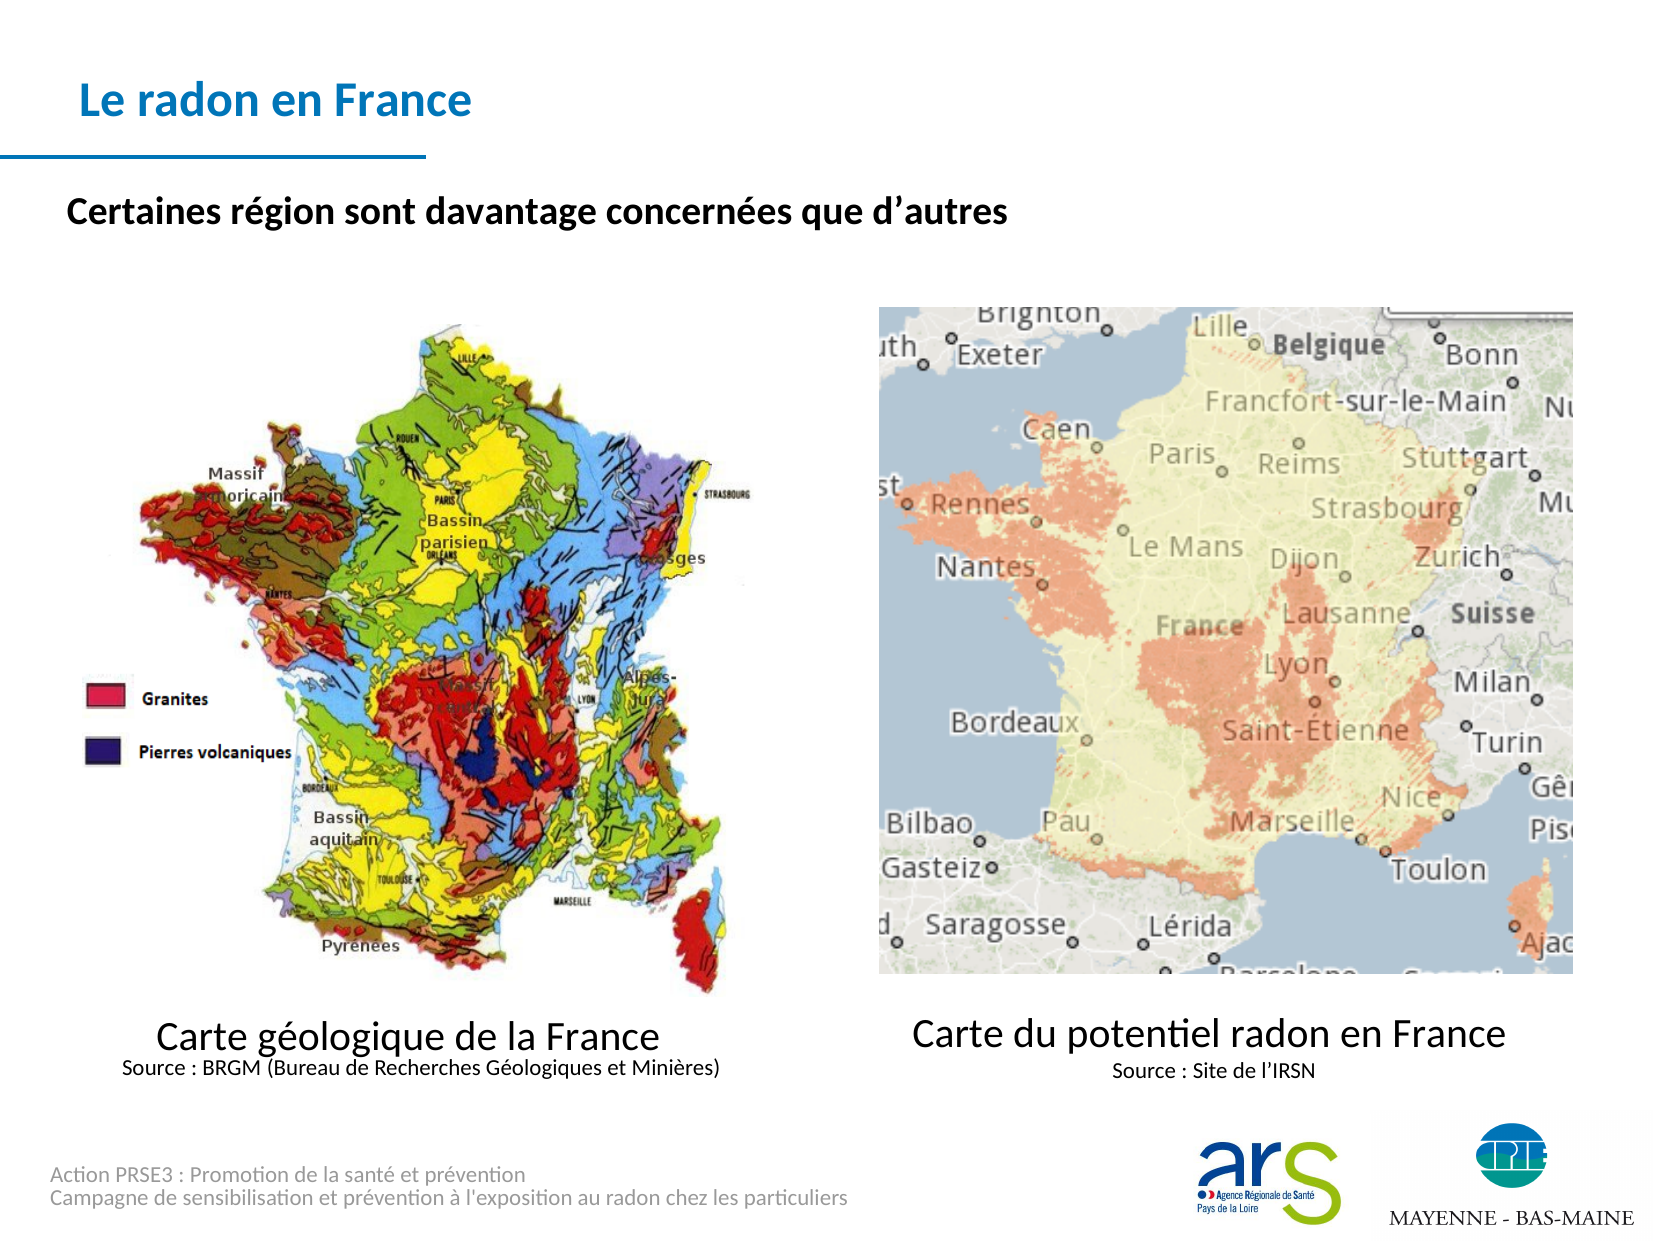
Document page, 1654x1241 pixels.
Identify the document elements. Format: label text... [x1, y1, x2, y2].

text_box Certaines région sont davantage concernées que d’autres [52, 177, 1619, 288]
picture [879, 307, 1573, 974]
picture [82, 324, 756, 998]
text_box Source : BRGM (Bureau de Recherches Géologiques et Minières) [107, 1051, 745, 1109]
text_box Carte géologique de la France [141, 1000, 745, 1051]
text_box Action PRSE3 : Promotion de la santé et prévention Campagne de sensibilisation et prévention à l'exposition au radon chez les particuliers [35, 1157, 1070, 1229]
picture [1169, 1110, 1654, 1241]
text_box Le radon en France [64, 58, 1263, 135]
text_box Carte du potentiel radon en France [897, 998, 1552, 1064]
text_box Source : Site de l’IRSN [895, 1053, 1533, 1111]
